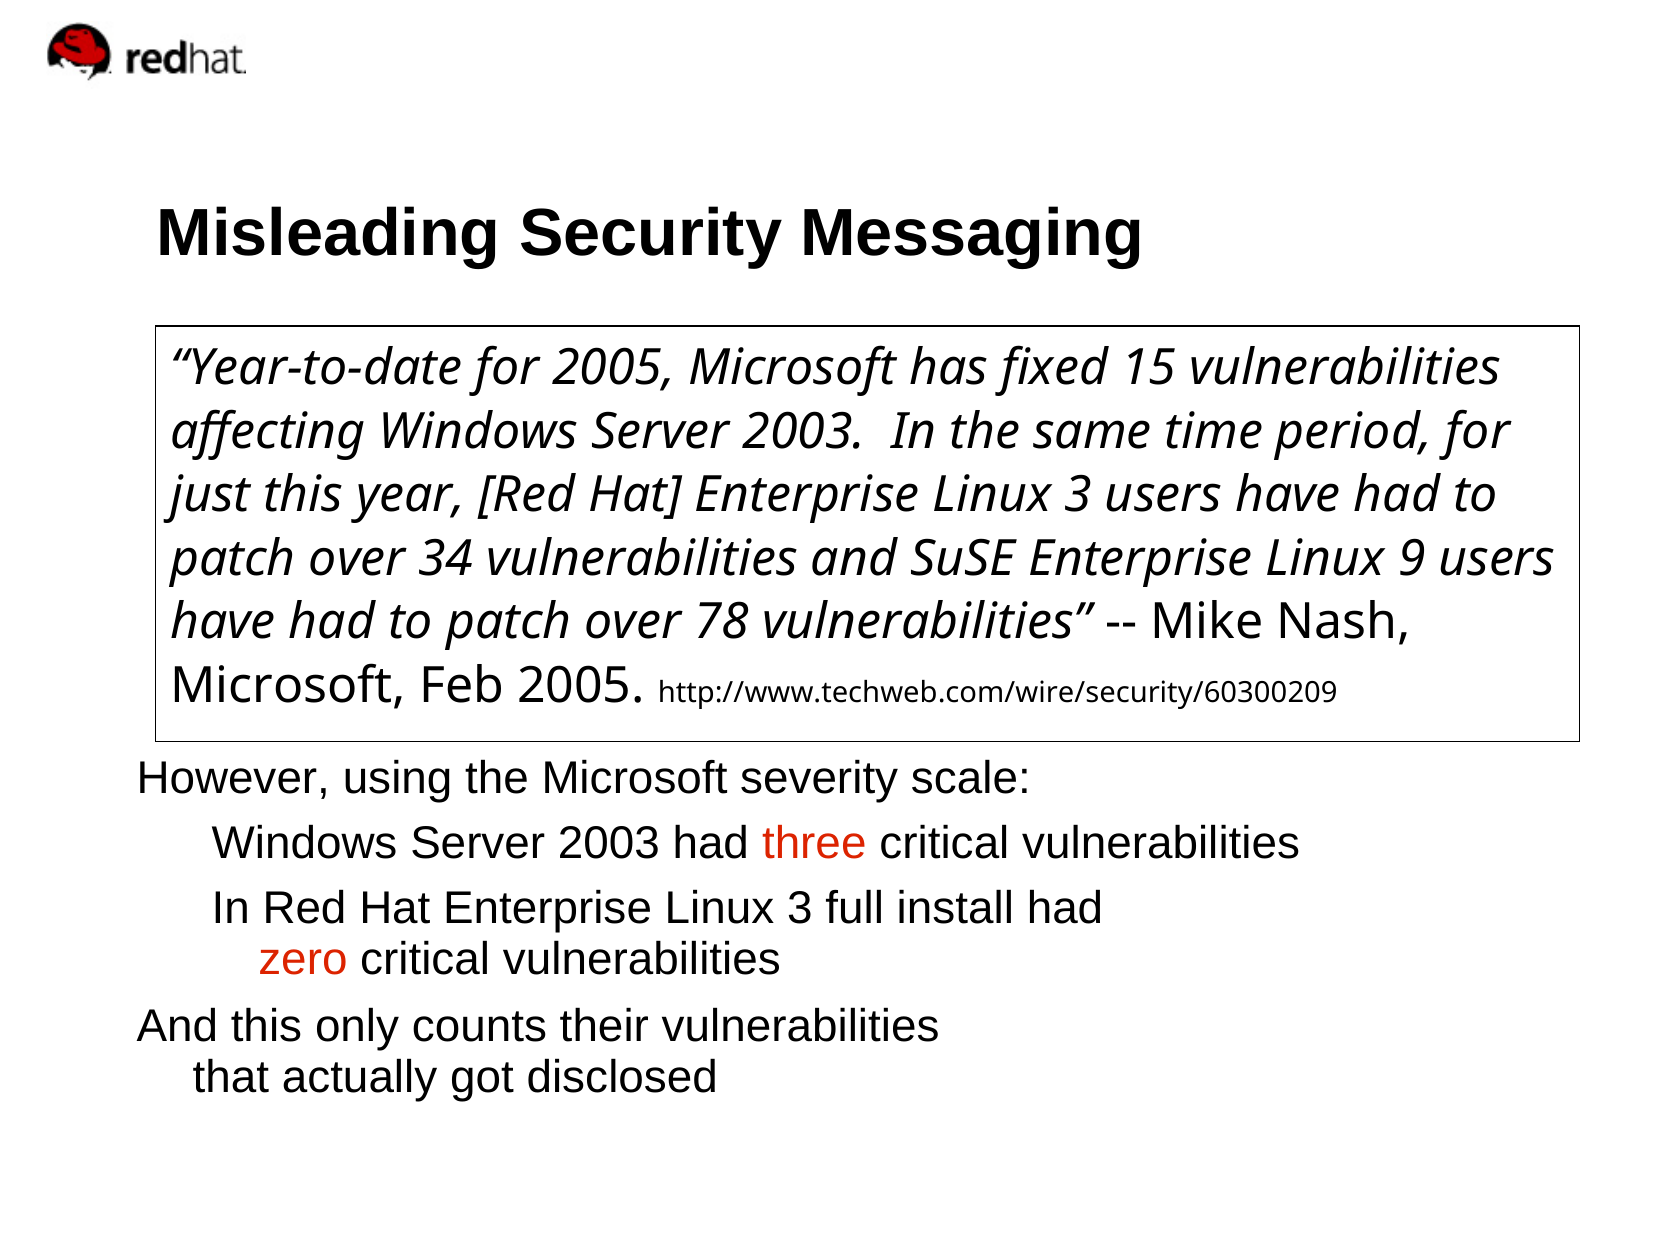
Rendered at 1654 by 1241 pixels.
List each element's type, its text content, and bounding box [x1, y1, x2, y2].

title Misleading Security Messaging [121, 160, 1534, 305]
picture [46, 21, 246, 89]
list However, using the Microsoft severity scale: Windows Server 2003 had three critical vulnerabilities In Red Hat Enterprise Linux 3 full install had zero critical vulnerabilities And this only counts their vulnerabilities that actually got disclosed [121, 744, 1534, 1241]
text_box “Year-to-date for 2005, Microsoft has fixed 15 vulnerabilities affecting Windows Server 2003. In the same time period, for just this year, [Red Hat] Enterprise Linux 3 users have had to patch over 34 vulnerabilities and SuSE Enterprise Linux 9 users have had to patch over 78 vulnerabilities” -- Mike Nash, Microsoft, Feb 2005. http://www.techweb.com/wire/security/60300209 [155, 326, 1580, 741]
